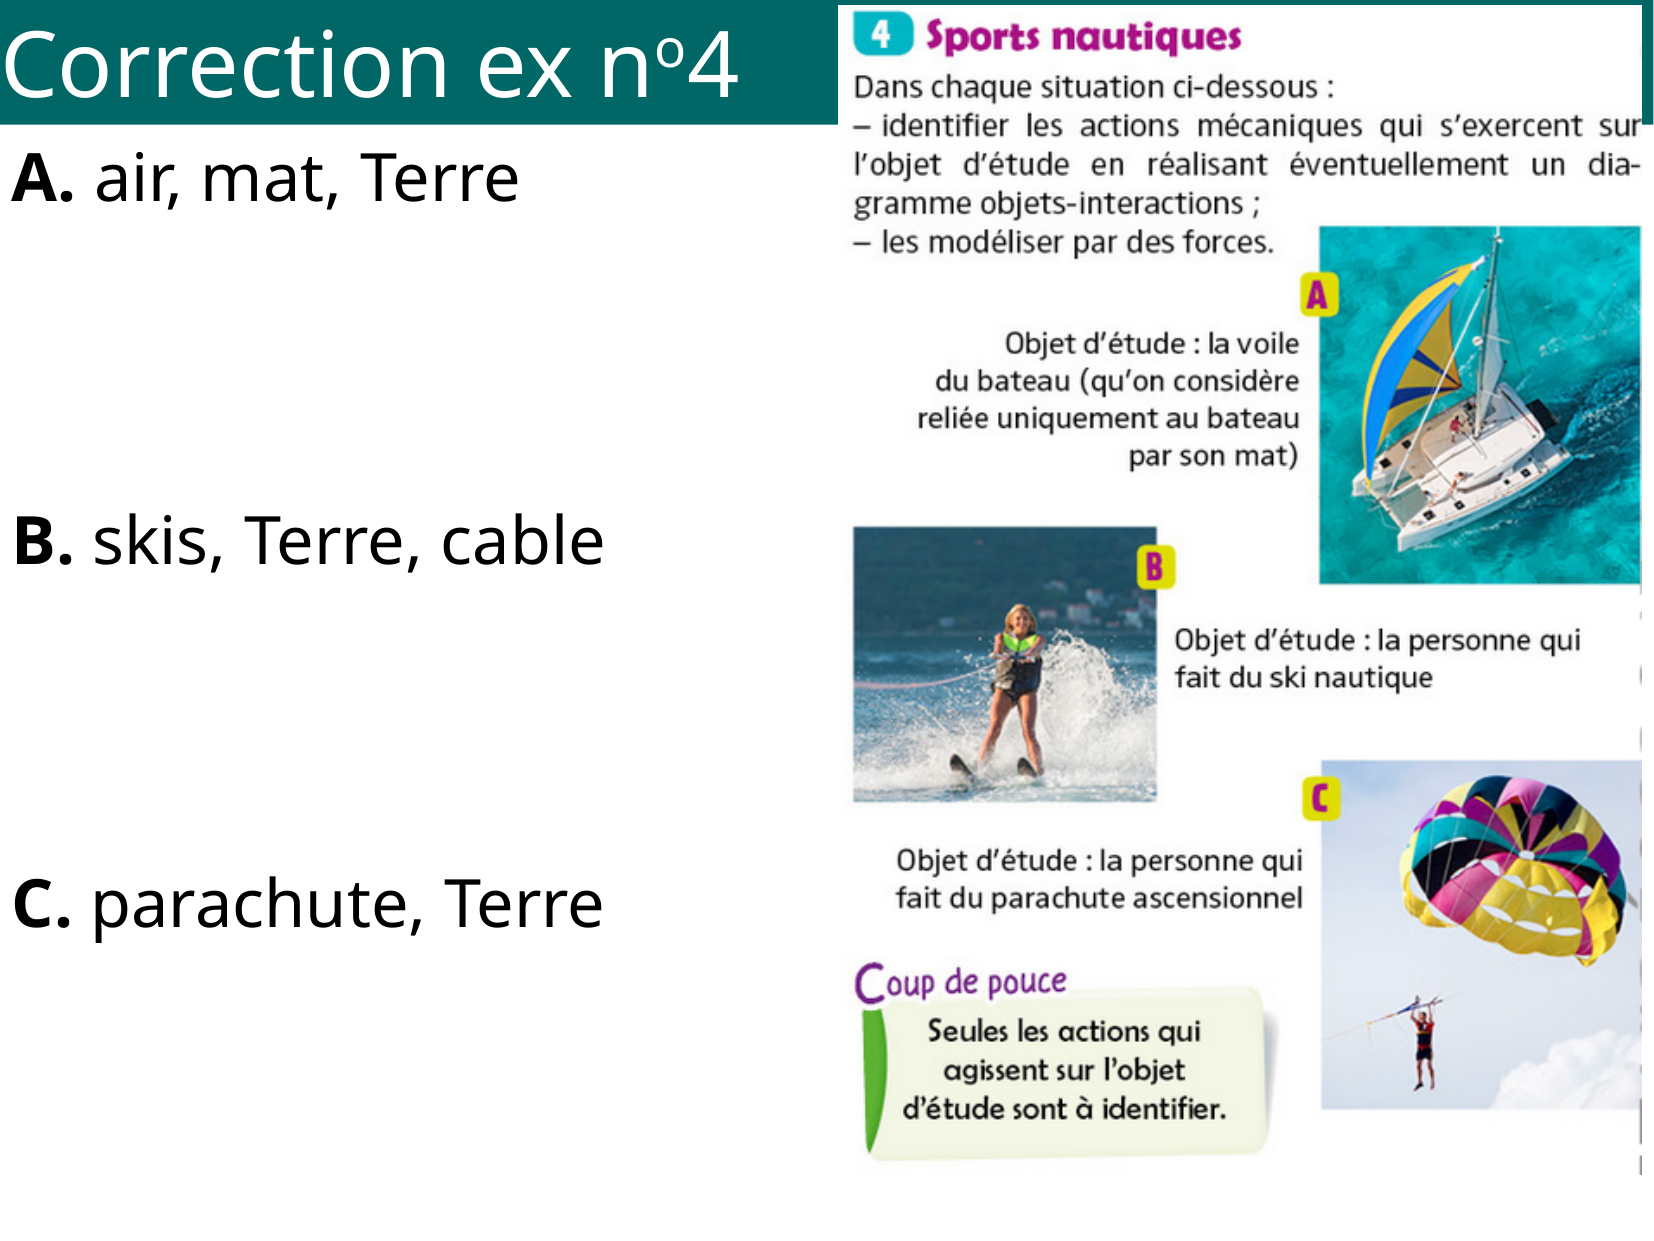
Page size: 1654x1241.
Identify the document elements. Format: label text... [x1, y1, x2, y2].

title Correction ex no4 [1642, 10, 1654, 114]
title Correction ex no4 [0, 10, 838, 114]
subtitle A. air, mat, Terre B. skis, Terre, cable C. parachute, Terre [11, 129, 1642, 1229]
picture [838, 5, 1642, 1175]
